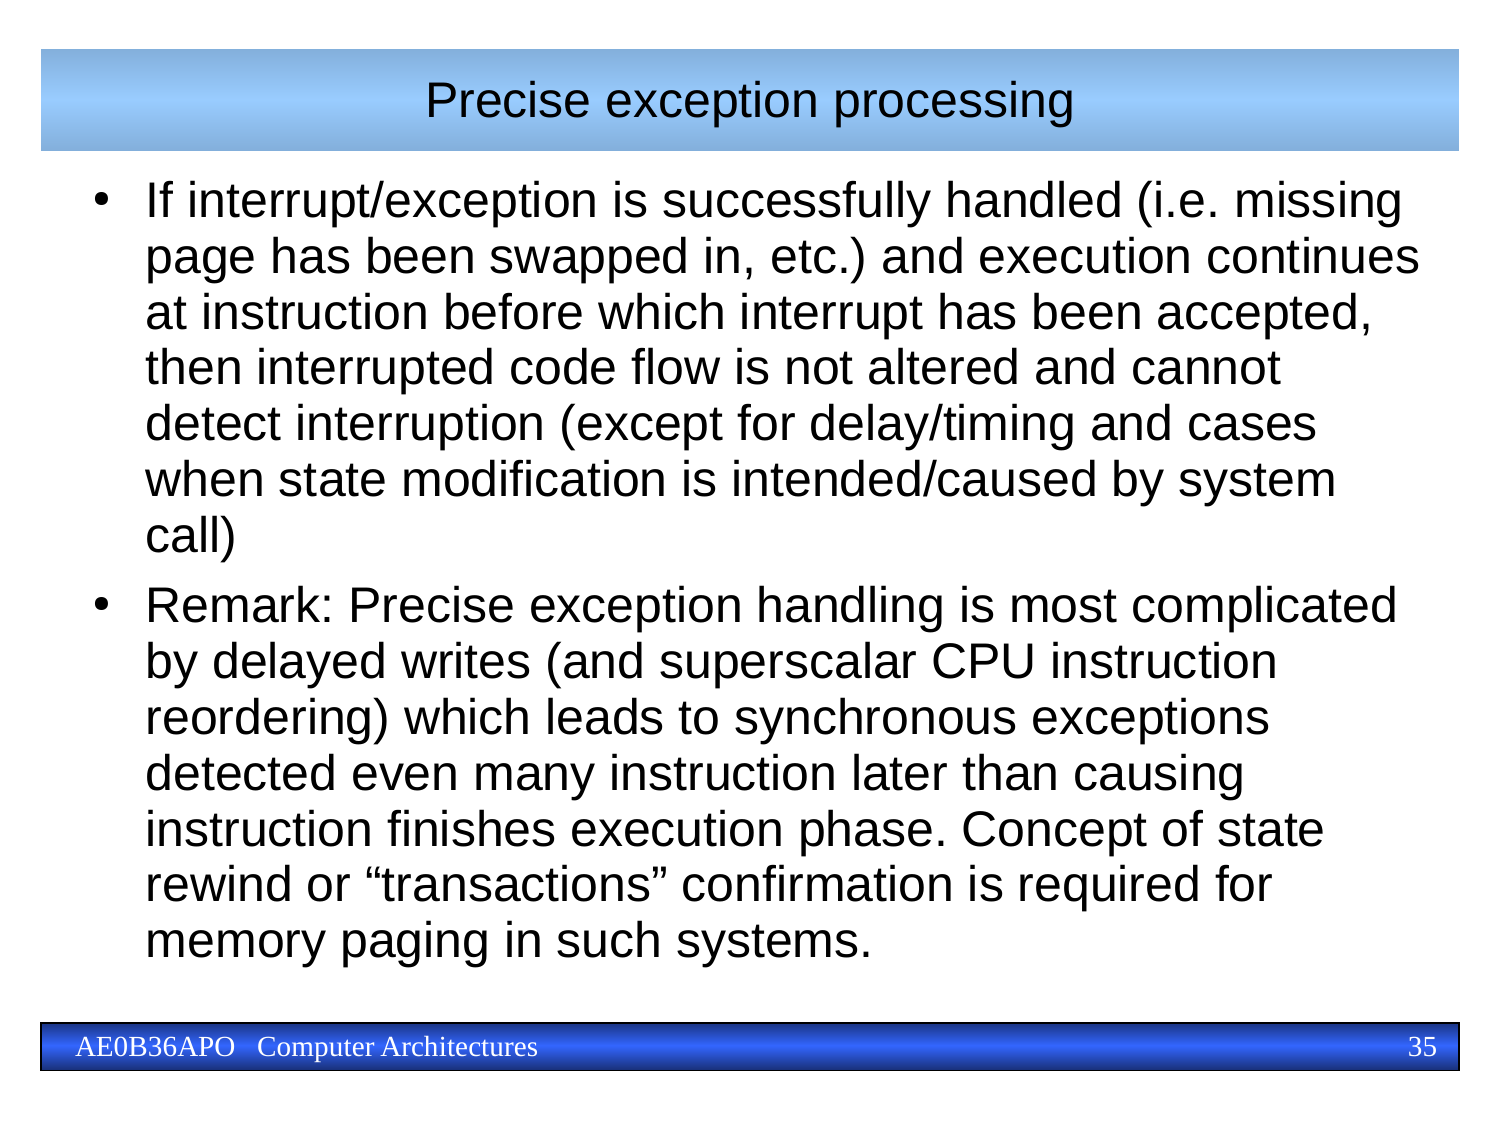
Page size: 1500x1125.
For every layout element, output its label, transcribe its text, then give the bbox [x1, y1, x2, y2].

title Precise exception processing [41, 49, 1459, 151]
list If interrupt/exception is successfully handled (i.e. missing page has been swapped in, etc.) and execution continues at instruction before which interrupt has been accepted, then interrupted code flow is not altered and cannot detect interruption (except for delay/timing and cases when state modification is intended/caused by system call) Remark: Precise exception handling is most complicated by delayed writes (and superscalar CPU instruction reordering) which leads to synchronous exceptions detected even many instruction later than causing instruction finishes execution phase. Concept of state rewind or “transactions” confirmation is required for memory paging in such systems. [75, 172, 1426, 976]
